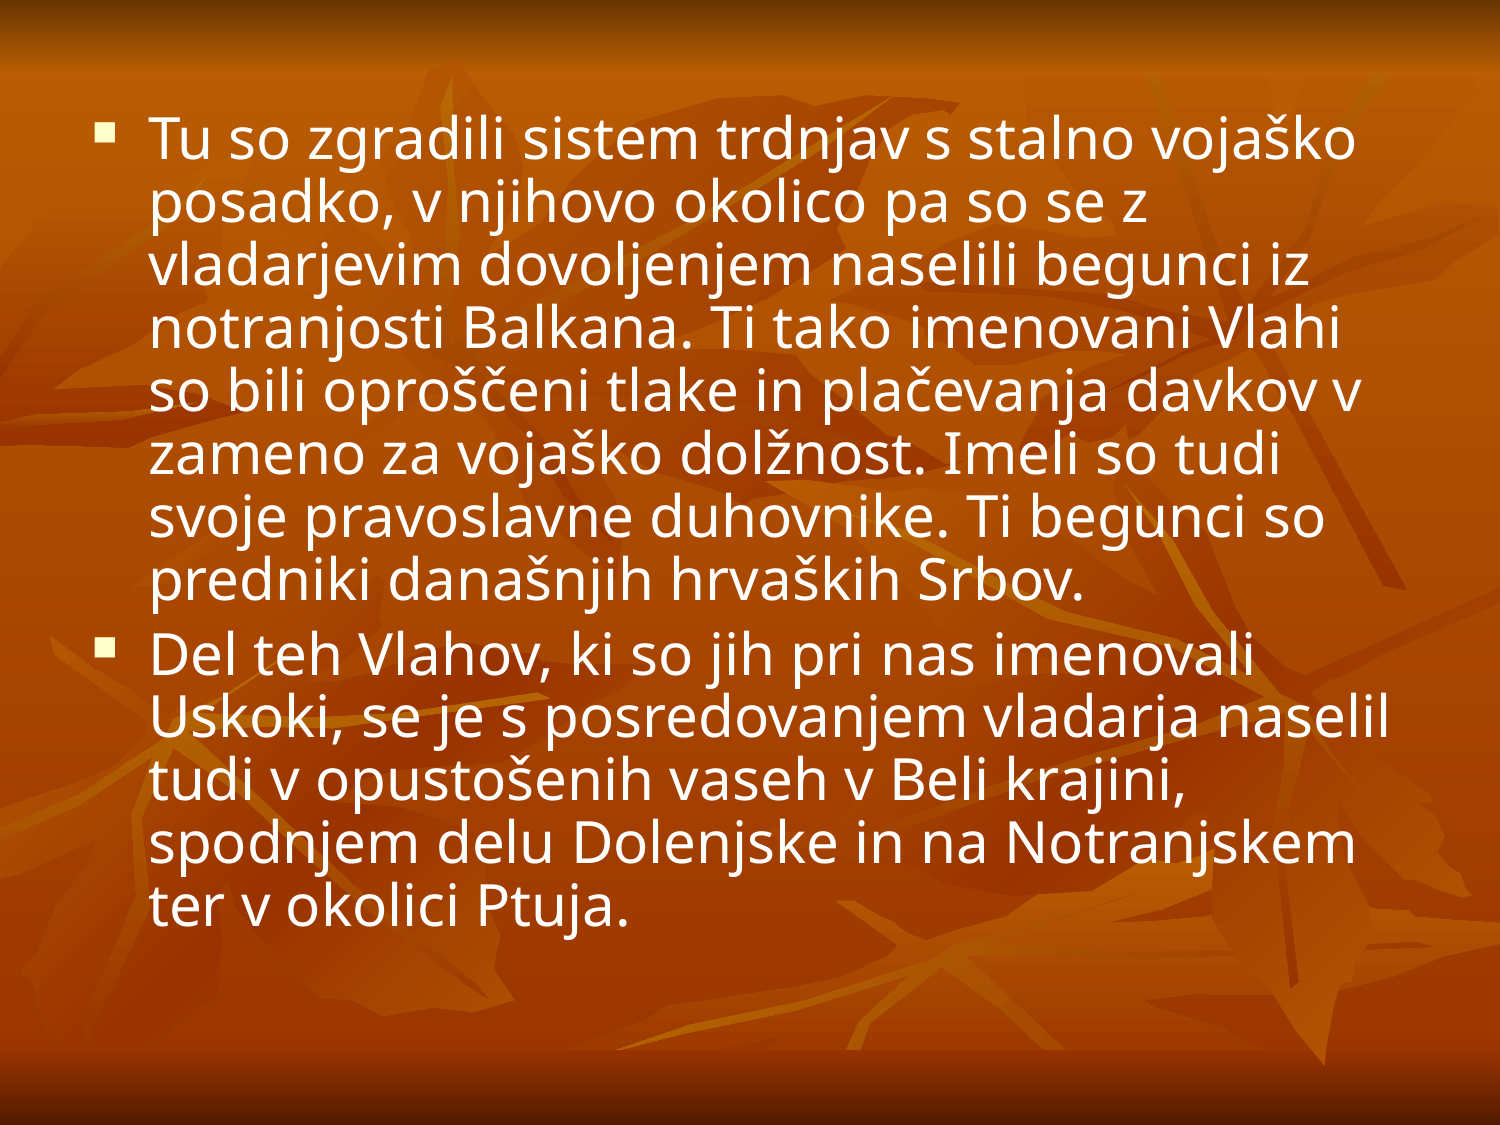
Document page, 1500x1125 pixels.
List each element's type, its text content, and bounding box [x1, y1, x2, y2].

list Tu so zgradili sistem trdnjav s stalno vojaško posadko, v njihovo okolico pa so se z vladarjevim dovoljenjem naselili begunci iz notranjosti Balkana. Ti tako imenovani Vlahi so bili oproščeni tlake in plačevanja davkov v zameno za vojaško dolžnost. Imeli so tudi svoje pravoslavne duhovnike. Ti begunci so predniki današnjih hrvaških Srbov. Del teh Vlahov, ki so jih pri nas imenovali Uskoki, se je s posredovanjem vladarja naselil tudi v opustošenih vaseh v Beli krajini, spodnjem delu Dolenjske in na Notranjskem ter v okolici Ptuja. [76, 101, 1427, 845]
